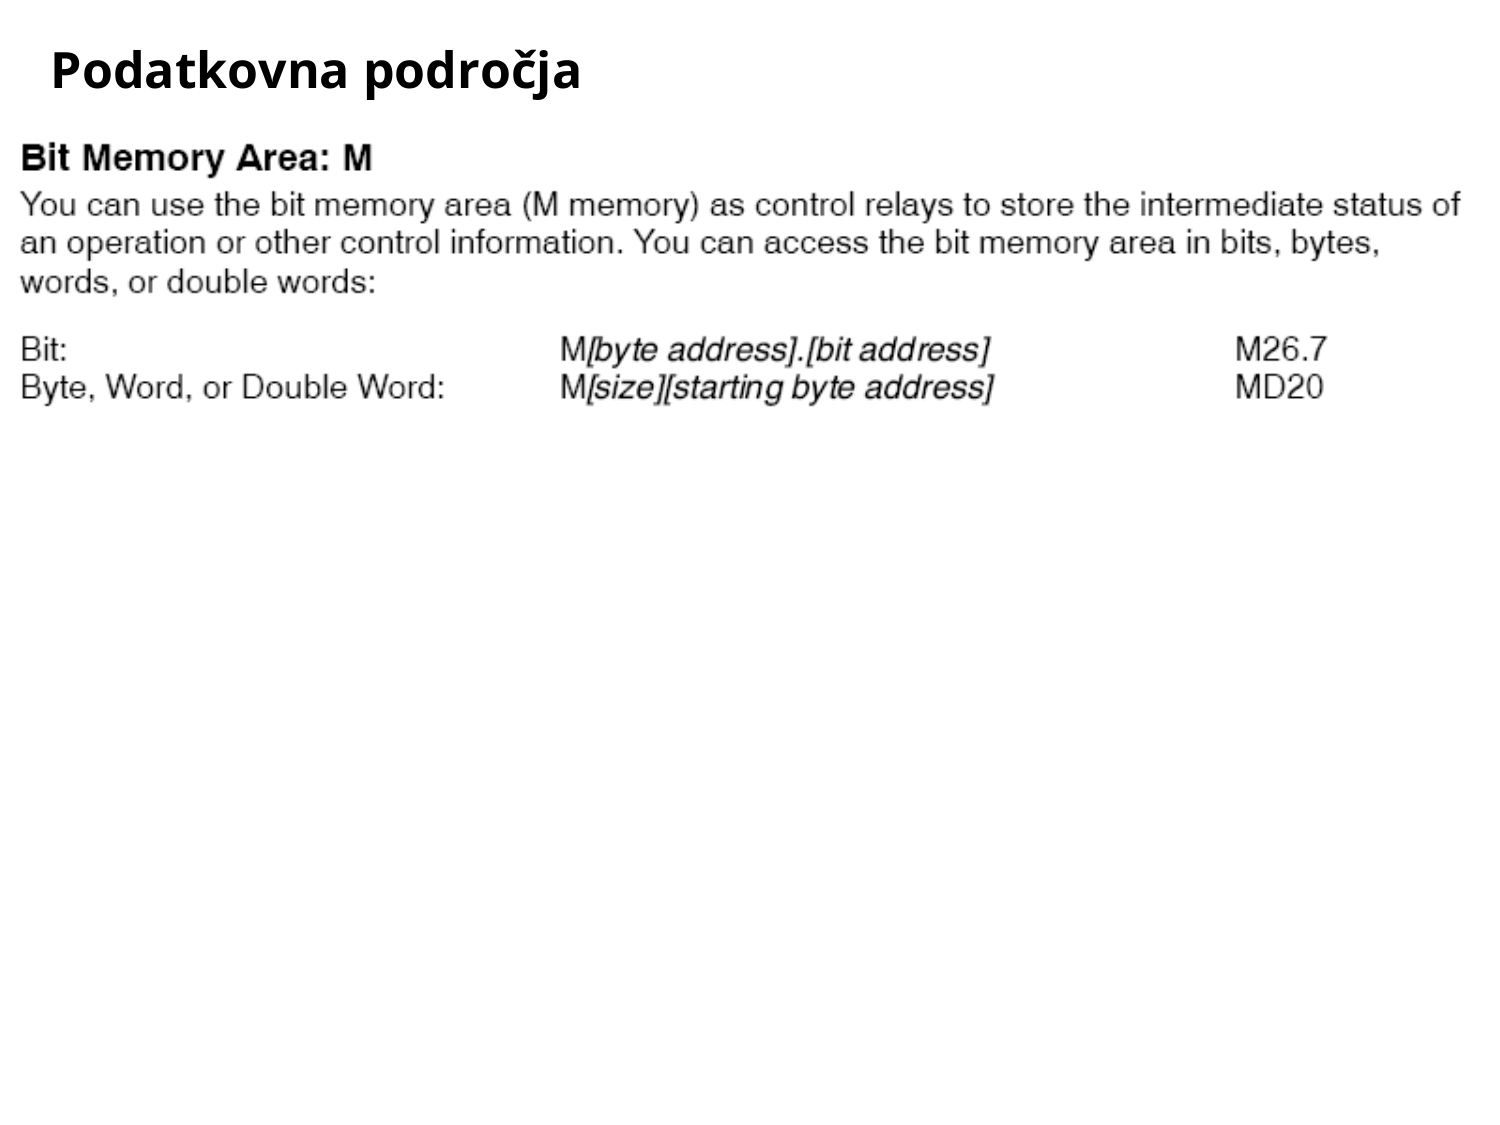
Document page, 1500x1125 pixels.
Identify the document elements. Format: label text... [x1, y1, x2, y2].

text_box Podatkovna področja [35, 30, 598, 106]
picture [12, 137, 1474, 412]
